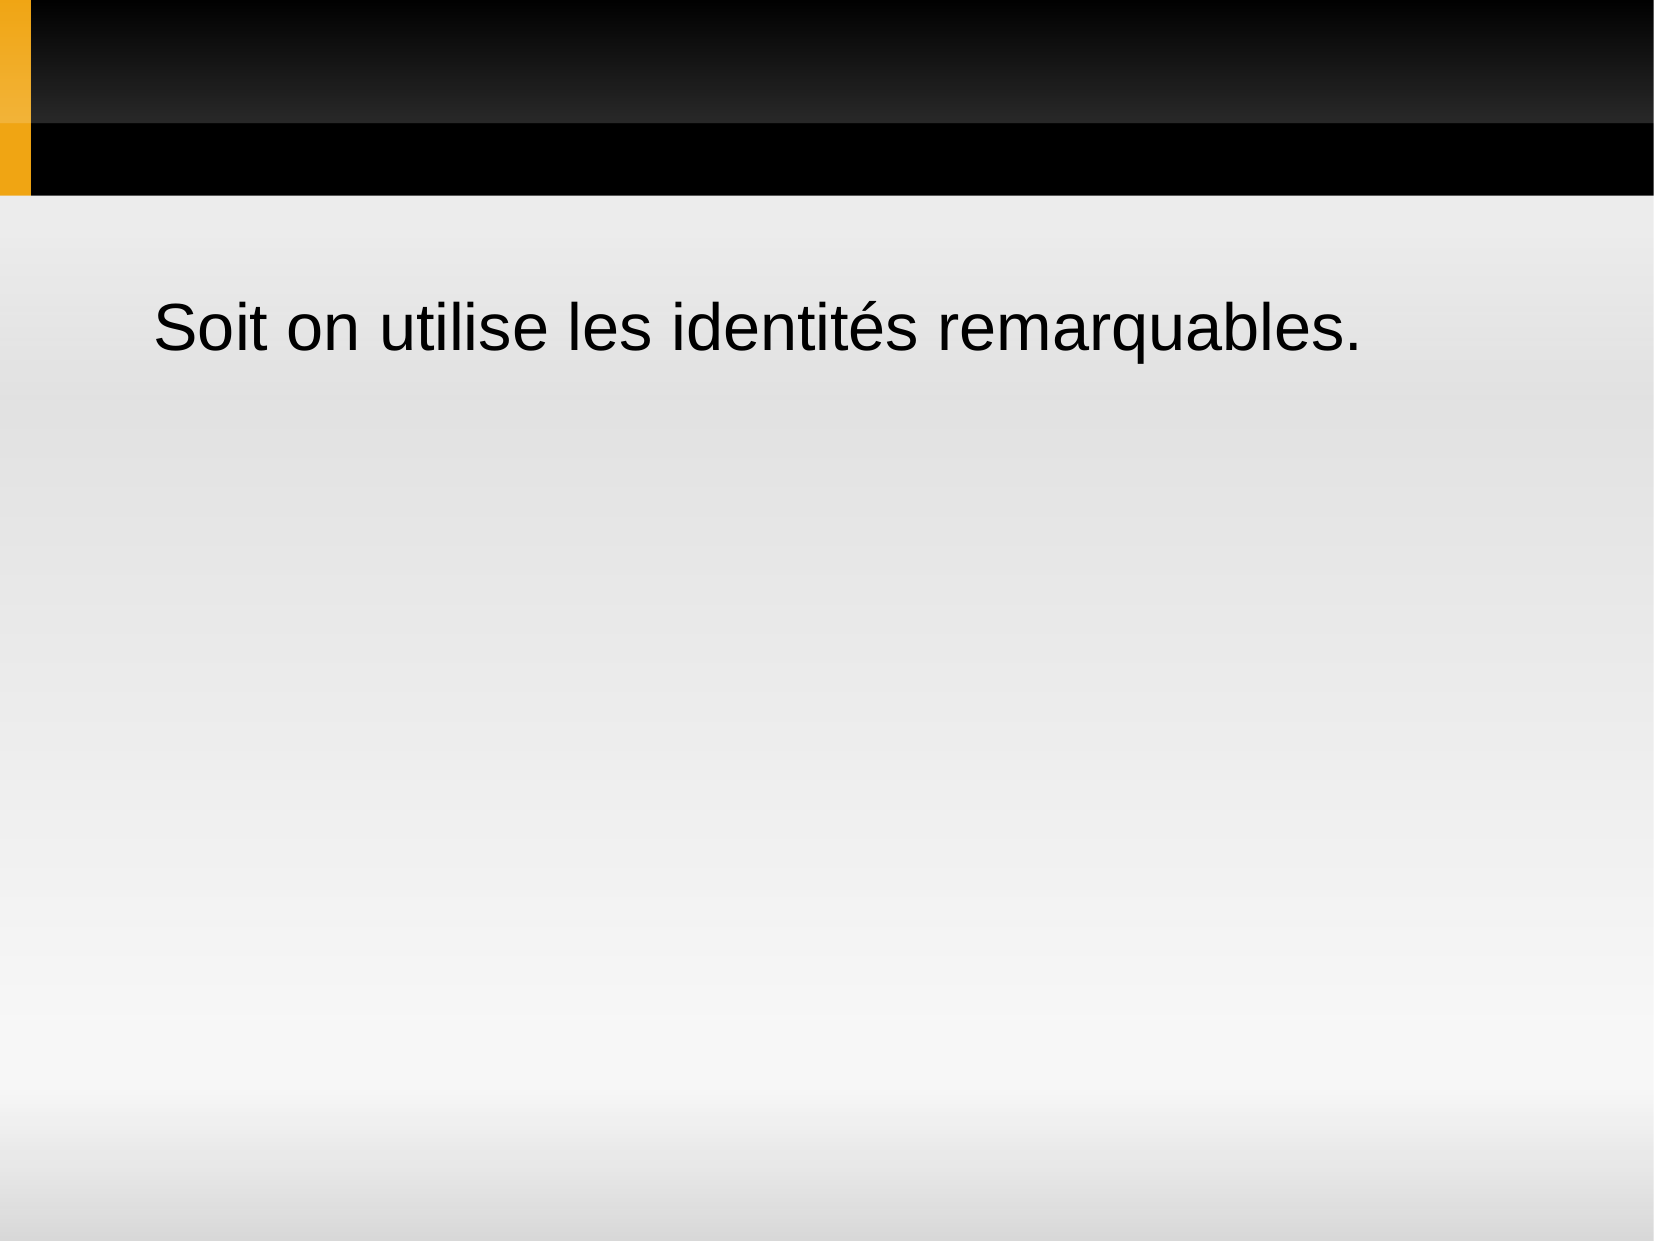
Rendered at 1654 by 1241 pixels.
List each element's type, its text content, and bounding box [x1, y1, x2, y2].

picture [0, 0, 1654, 1241]
list Soit on utilise les identités remarquables. [82, 290, 1571, 1094]
